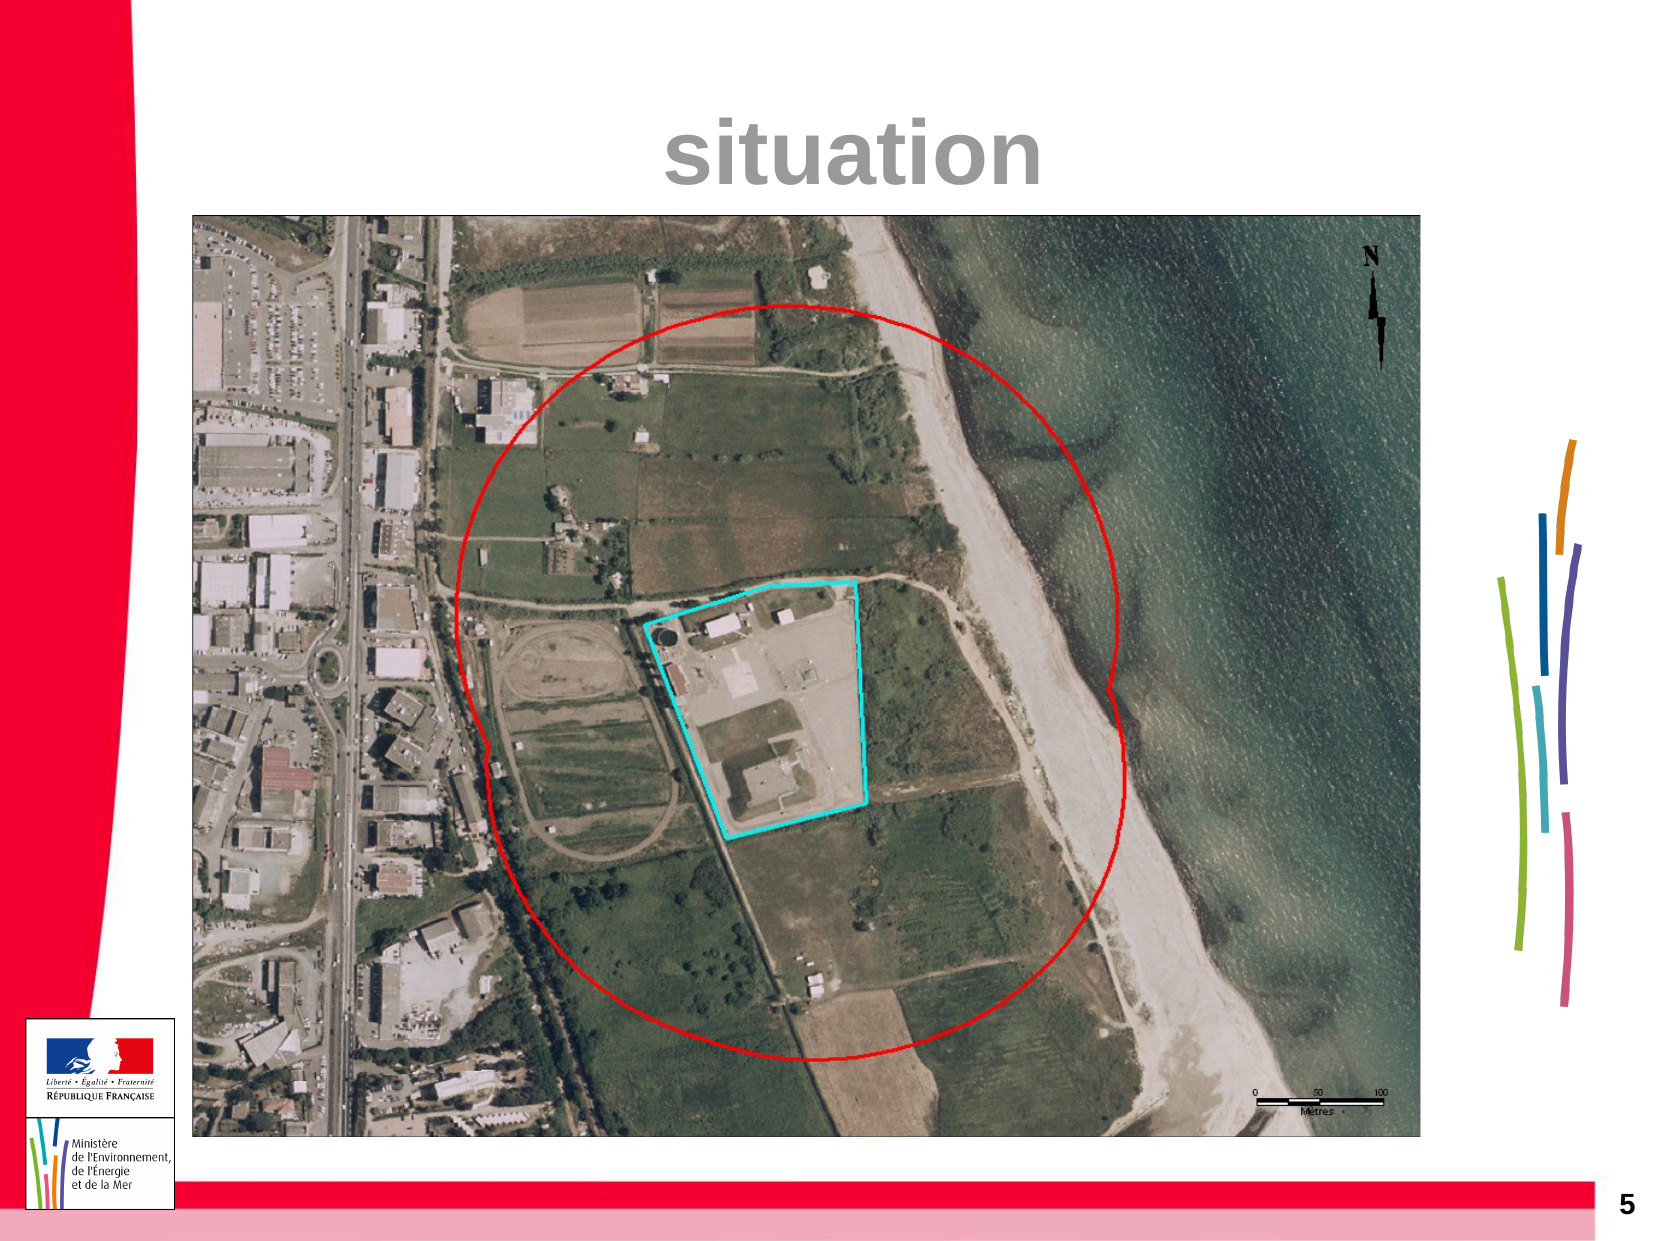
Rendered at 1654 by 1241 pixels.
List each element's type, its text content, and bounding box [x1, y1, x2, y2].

title situation [136, 56, 1571, 250]
list Plan de situation [182, 291, 1513, 1205]
picture [0, 0, 1654, 1241]
